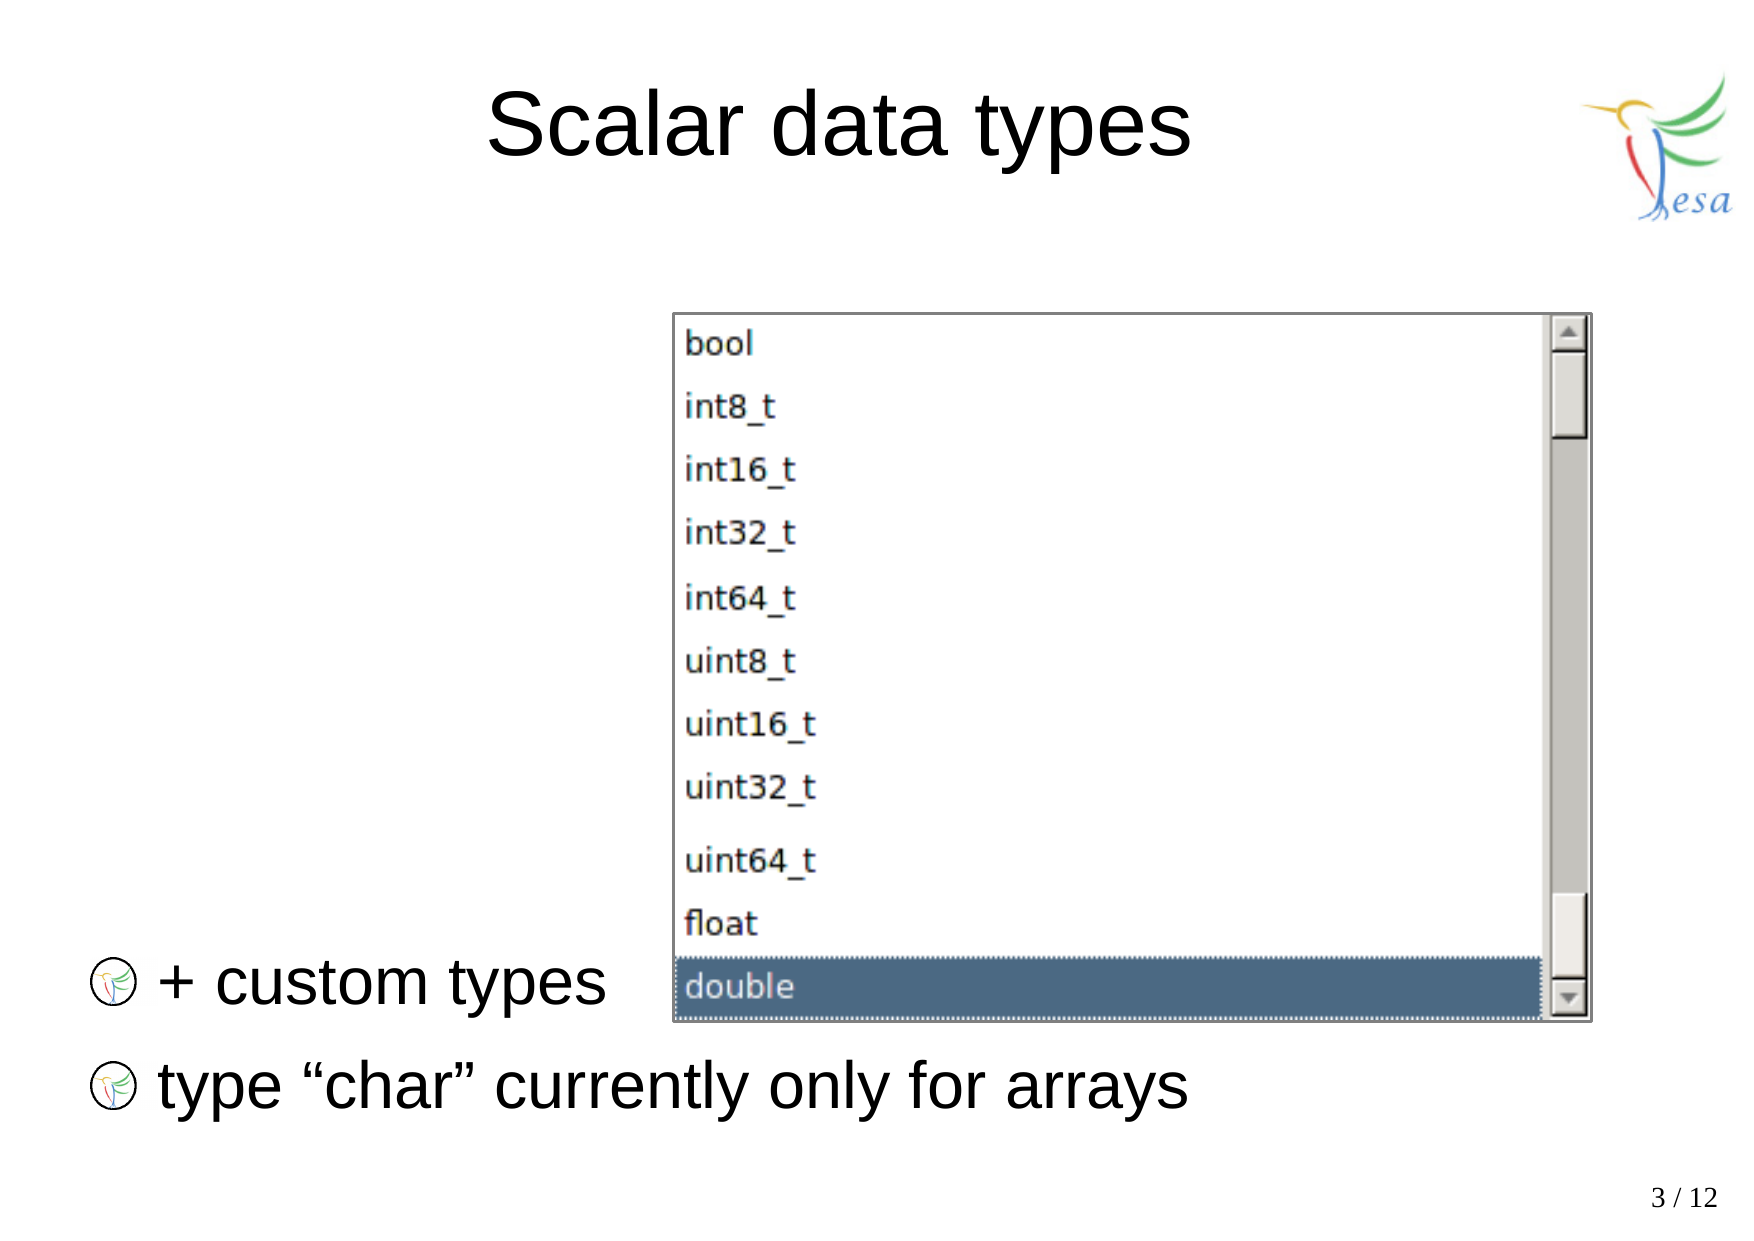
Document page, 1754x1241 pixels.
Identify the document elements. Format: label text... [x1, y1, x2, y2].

title Scalar data types [90, 19, 1590, 228]
picture [675, 314, 1591, 1021]
list + custom types type “char” currently only for arrays [72, 944, 1486, 1210]
picture [1590, 64, 1736, 222]
